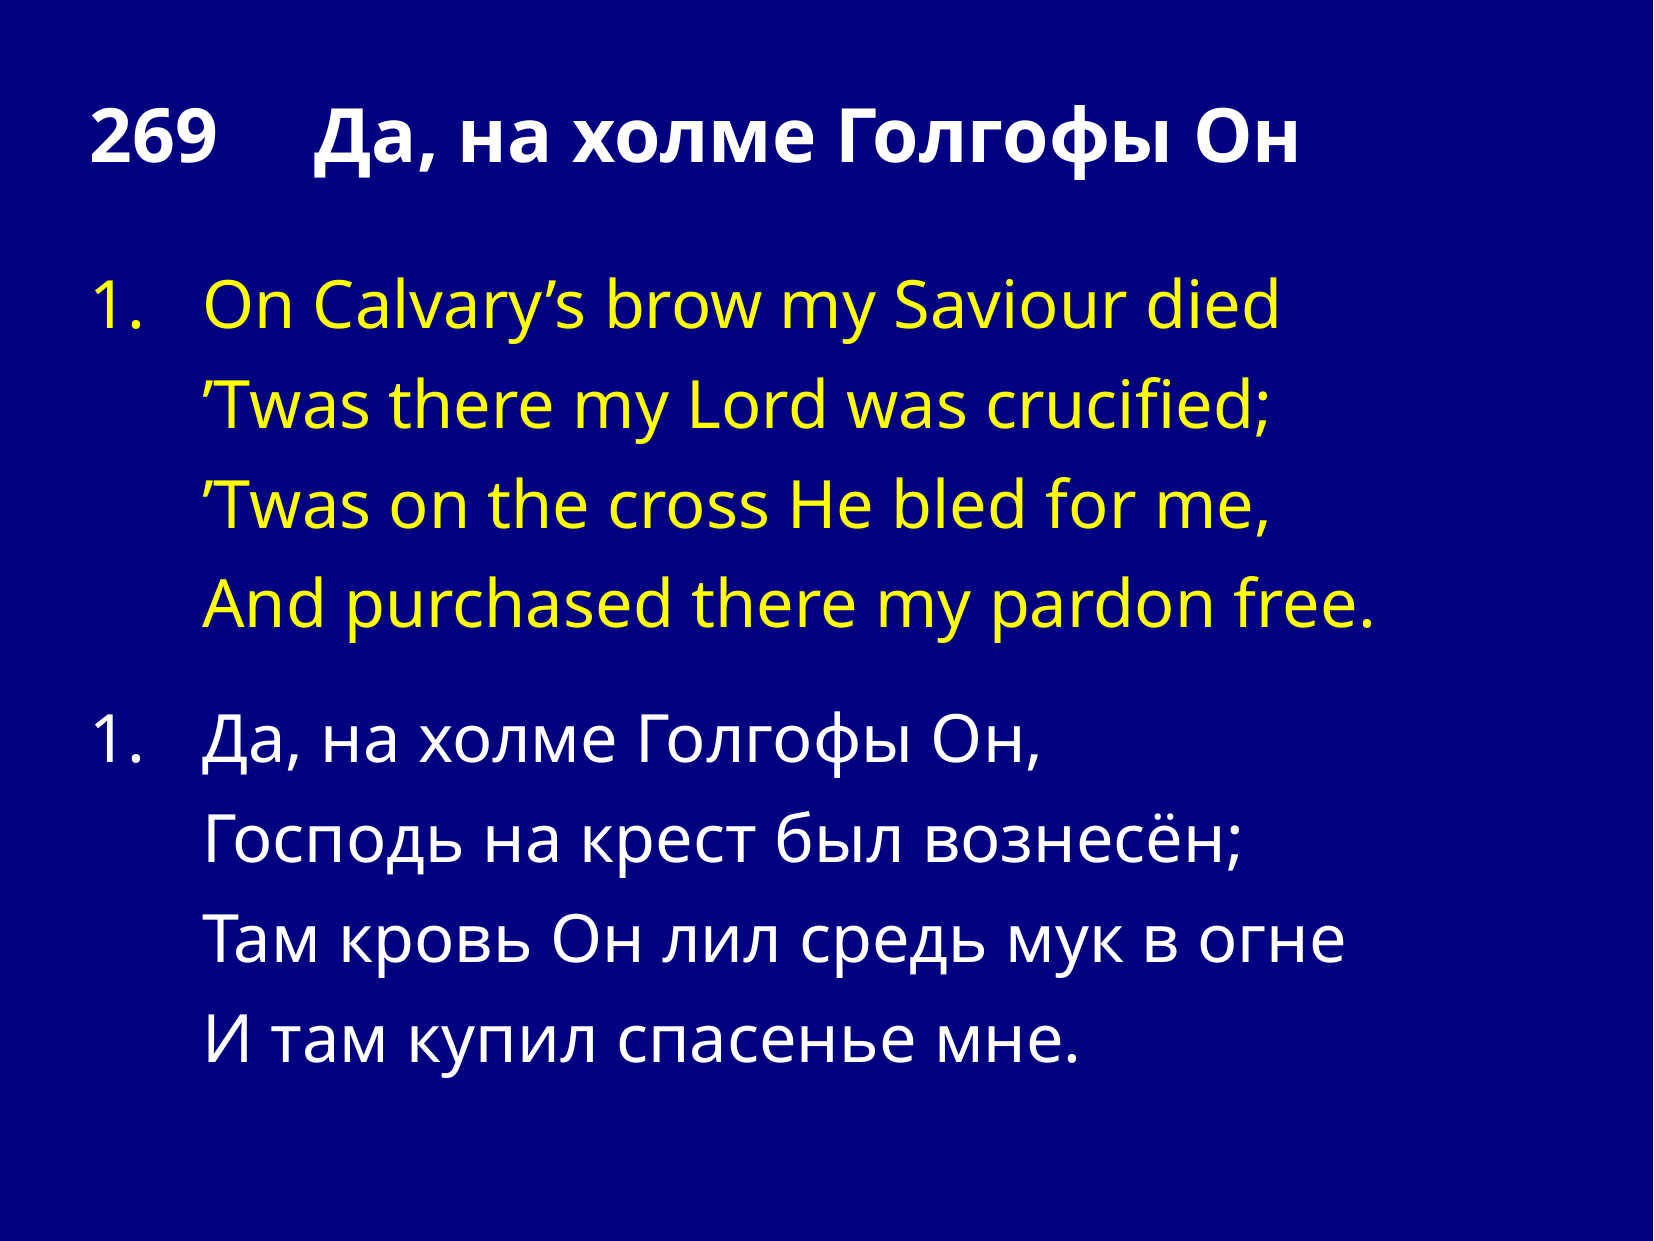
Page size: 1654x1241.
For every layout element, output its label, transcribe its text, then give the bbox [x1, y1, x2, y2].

text_box 1. On Calvary’s brow my Saviour died ’Twas there my Lord was crucified; ’Twas on the cross He bled for me, And purchased there my pardon free. [75, 188, 1576, 638]
text_box 269 Да, на холме Голгофы Он [75, 75, 1576, 188]
text_box 1. Да, на холме Голгофы Он, Господь на крест был вознесён; Там кровь Он лил средь мук в огне И там купил спасенье мне. [75, 675, 1576, 1163]
